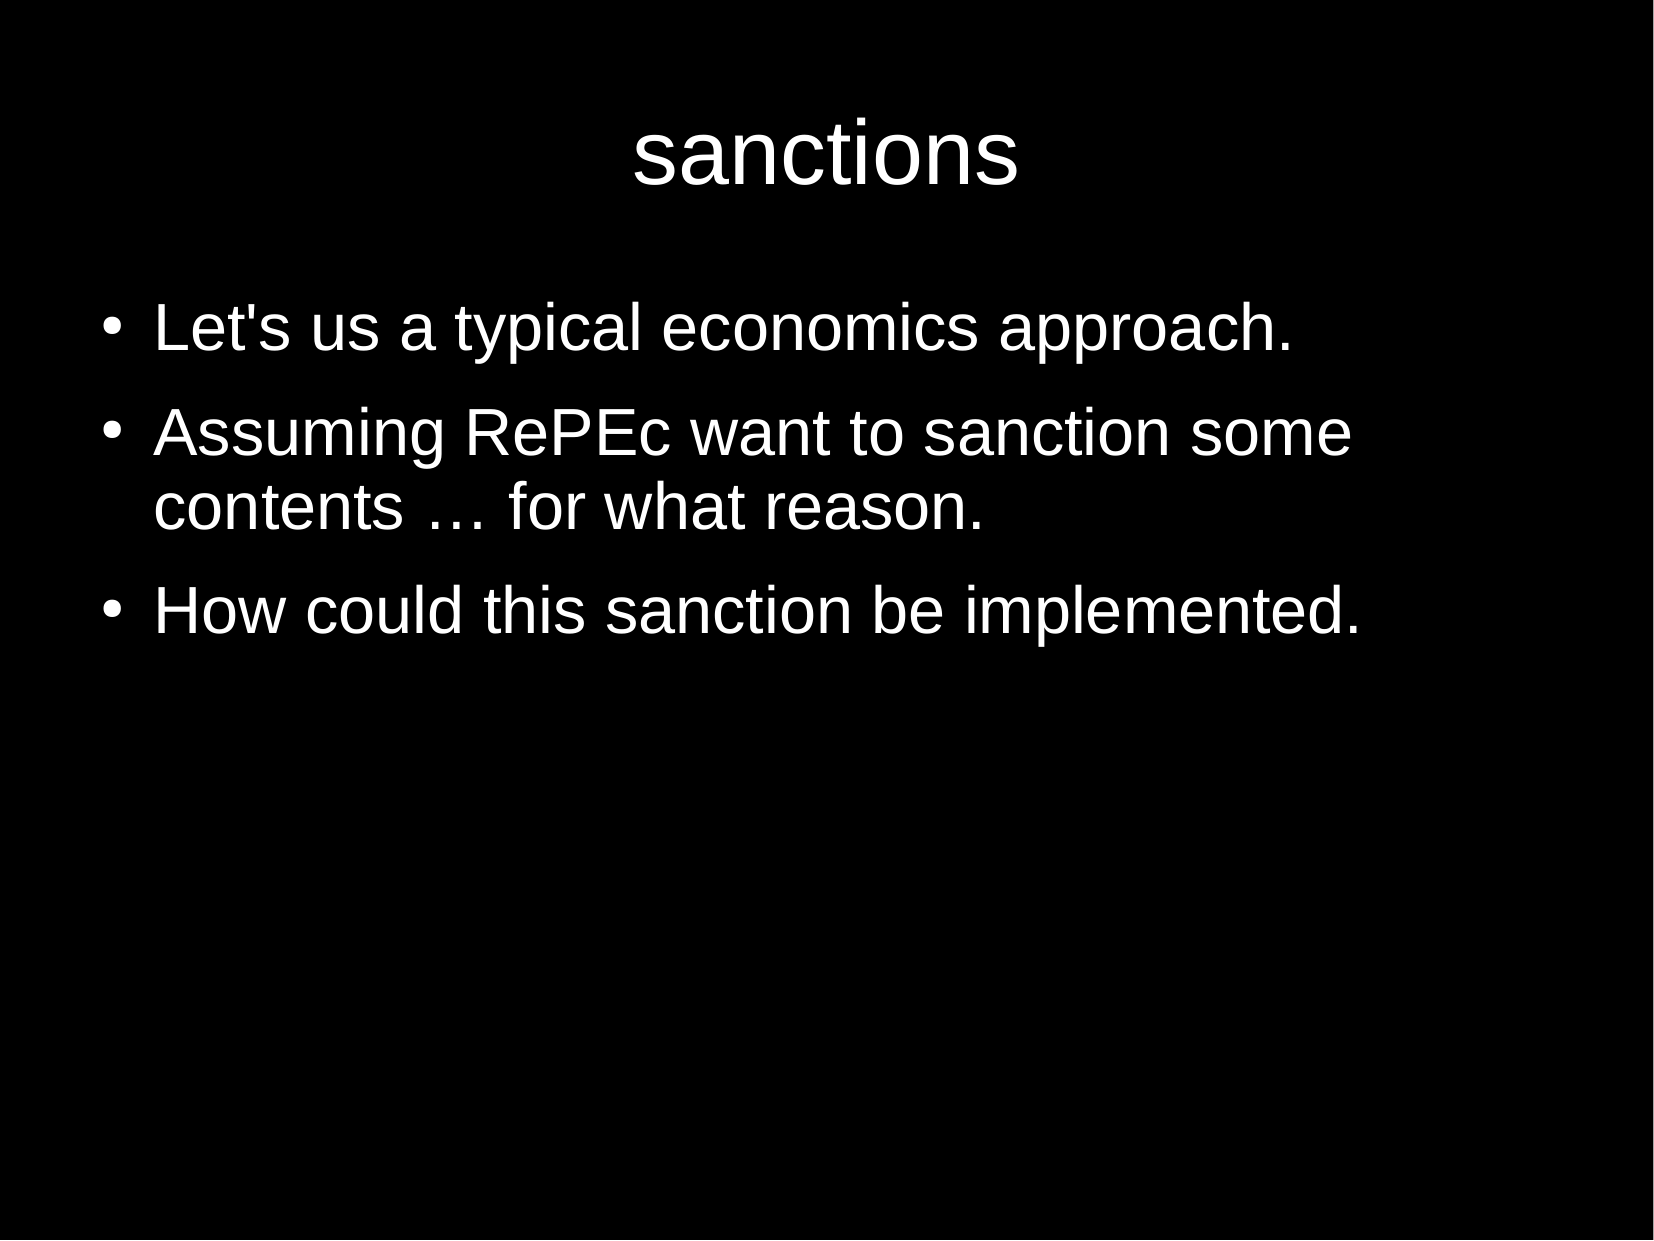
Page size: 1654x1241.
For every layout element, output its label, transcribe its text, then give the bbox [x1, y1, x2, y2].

list Let's us a typical economics approach. Assuming RePEc want to sanction some contents … for what reason. How could this sanction be implemented. [82, 290, 1571, 1010]
title sanctions [82, 49, 1571, 257]
